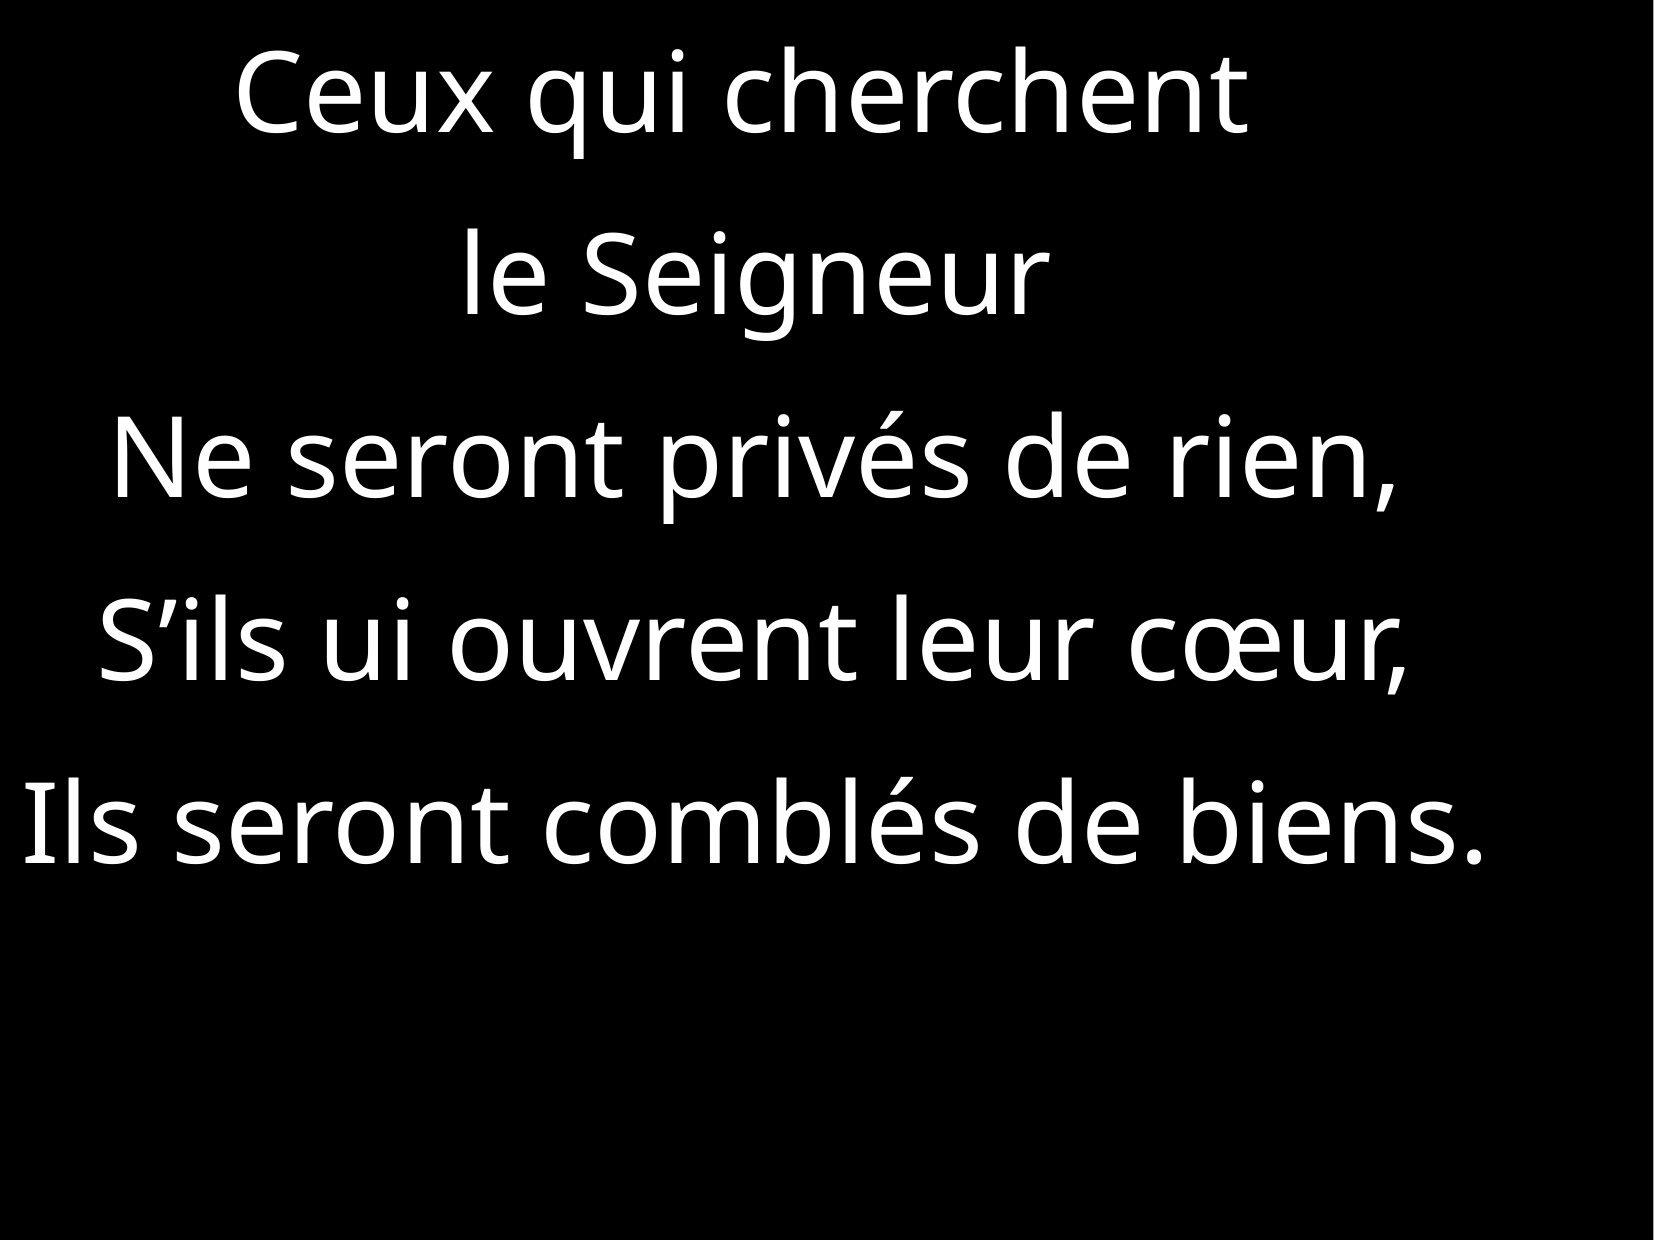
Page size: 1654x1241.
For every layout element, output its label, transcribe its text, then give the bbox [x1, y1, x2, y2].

list Ceux qui cherchent le Seigneur Ne seront privés de rien, S’ils ui ouvrent leur cœur, Ils seront comblés de biens. [11, 11, 1501, 1126]
